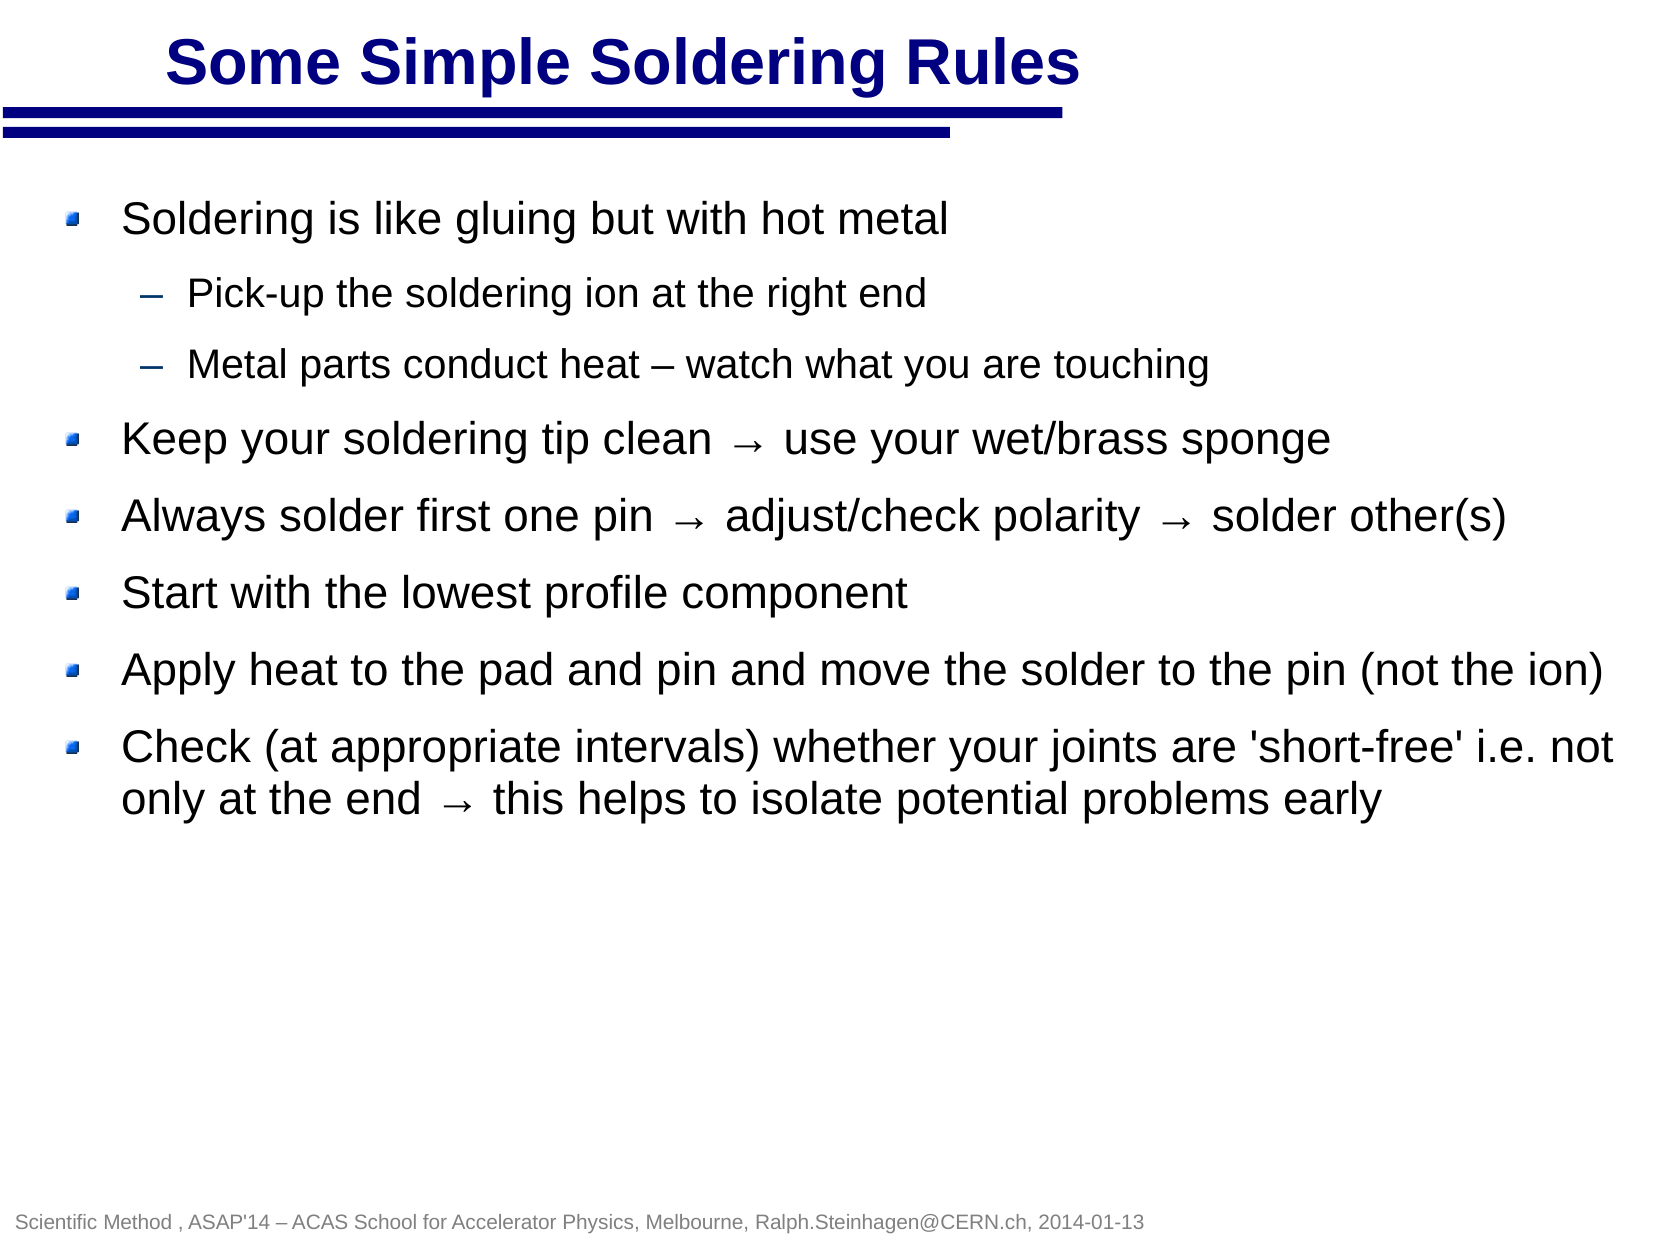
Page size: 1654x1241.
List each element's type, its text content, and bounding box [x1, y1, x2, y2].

title Some Simple Soldering Rules [165, 0, 1323, 124]
list Soldering is like gluing but with hot metal Pick-up the soldering ion at the right end Metal parts conduct heat – watch what you are touching Keep your soldering tip clean → use your wet/brass sponge Always solder first one pin → adjust/check polarity → solder other(s) Start with the lowest profile component Apply heat to the pad and pin and move the solder to the pin (not the ion) Check (at appropriate intervals) whether your joints are 'short-free' i.e. not only at the end → this helps to isolate potential problems early [65, 192, 1628, 1205]
